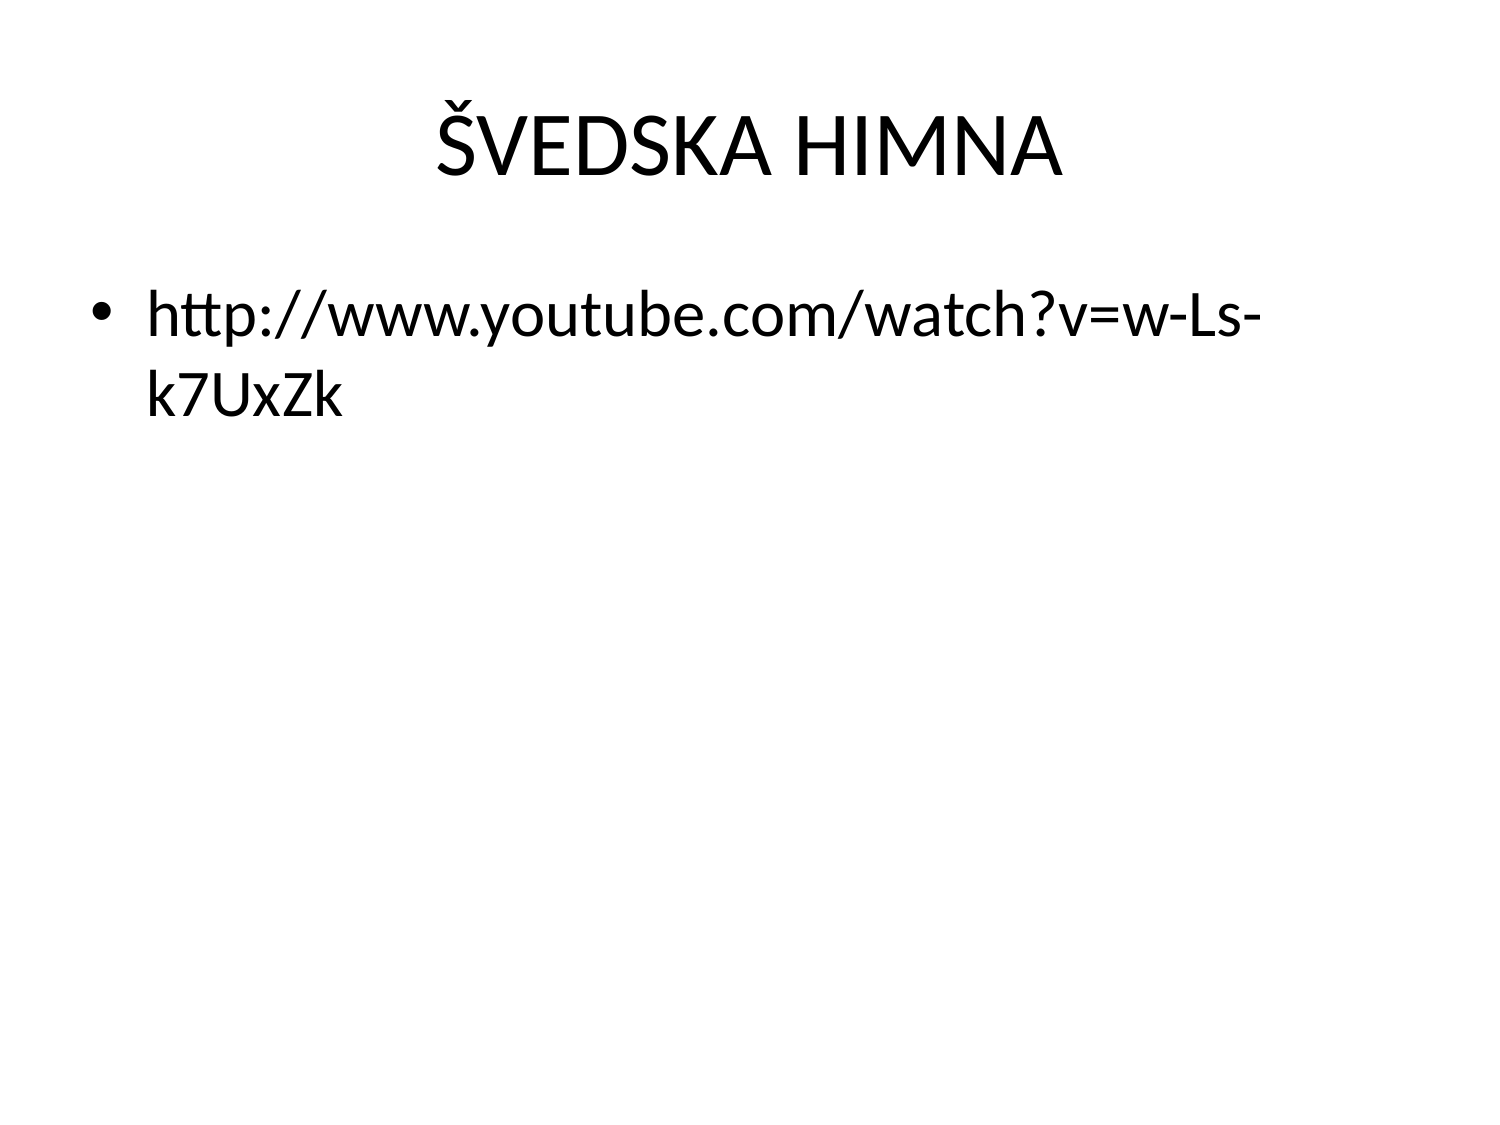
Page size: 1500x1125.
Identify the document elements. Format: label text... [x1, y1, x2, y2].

list http://www.youtube.com/watch?v=w-Ls-k7UxZk [75, 262, 1425, 1005]
title ŠVEDSKA HIMNA [75, 45, 1425, 233]
